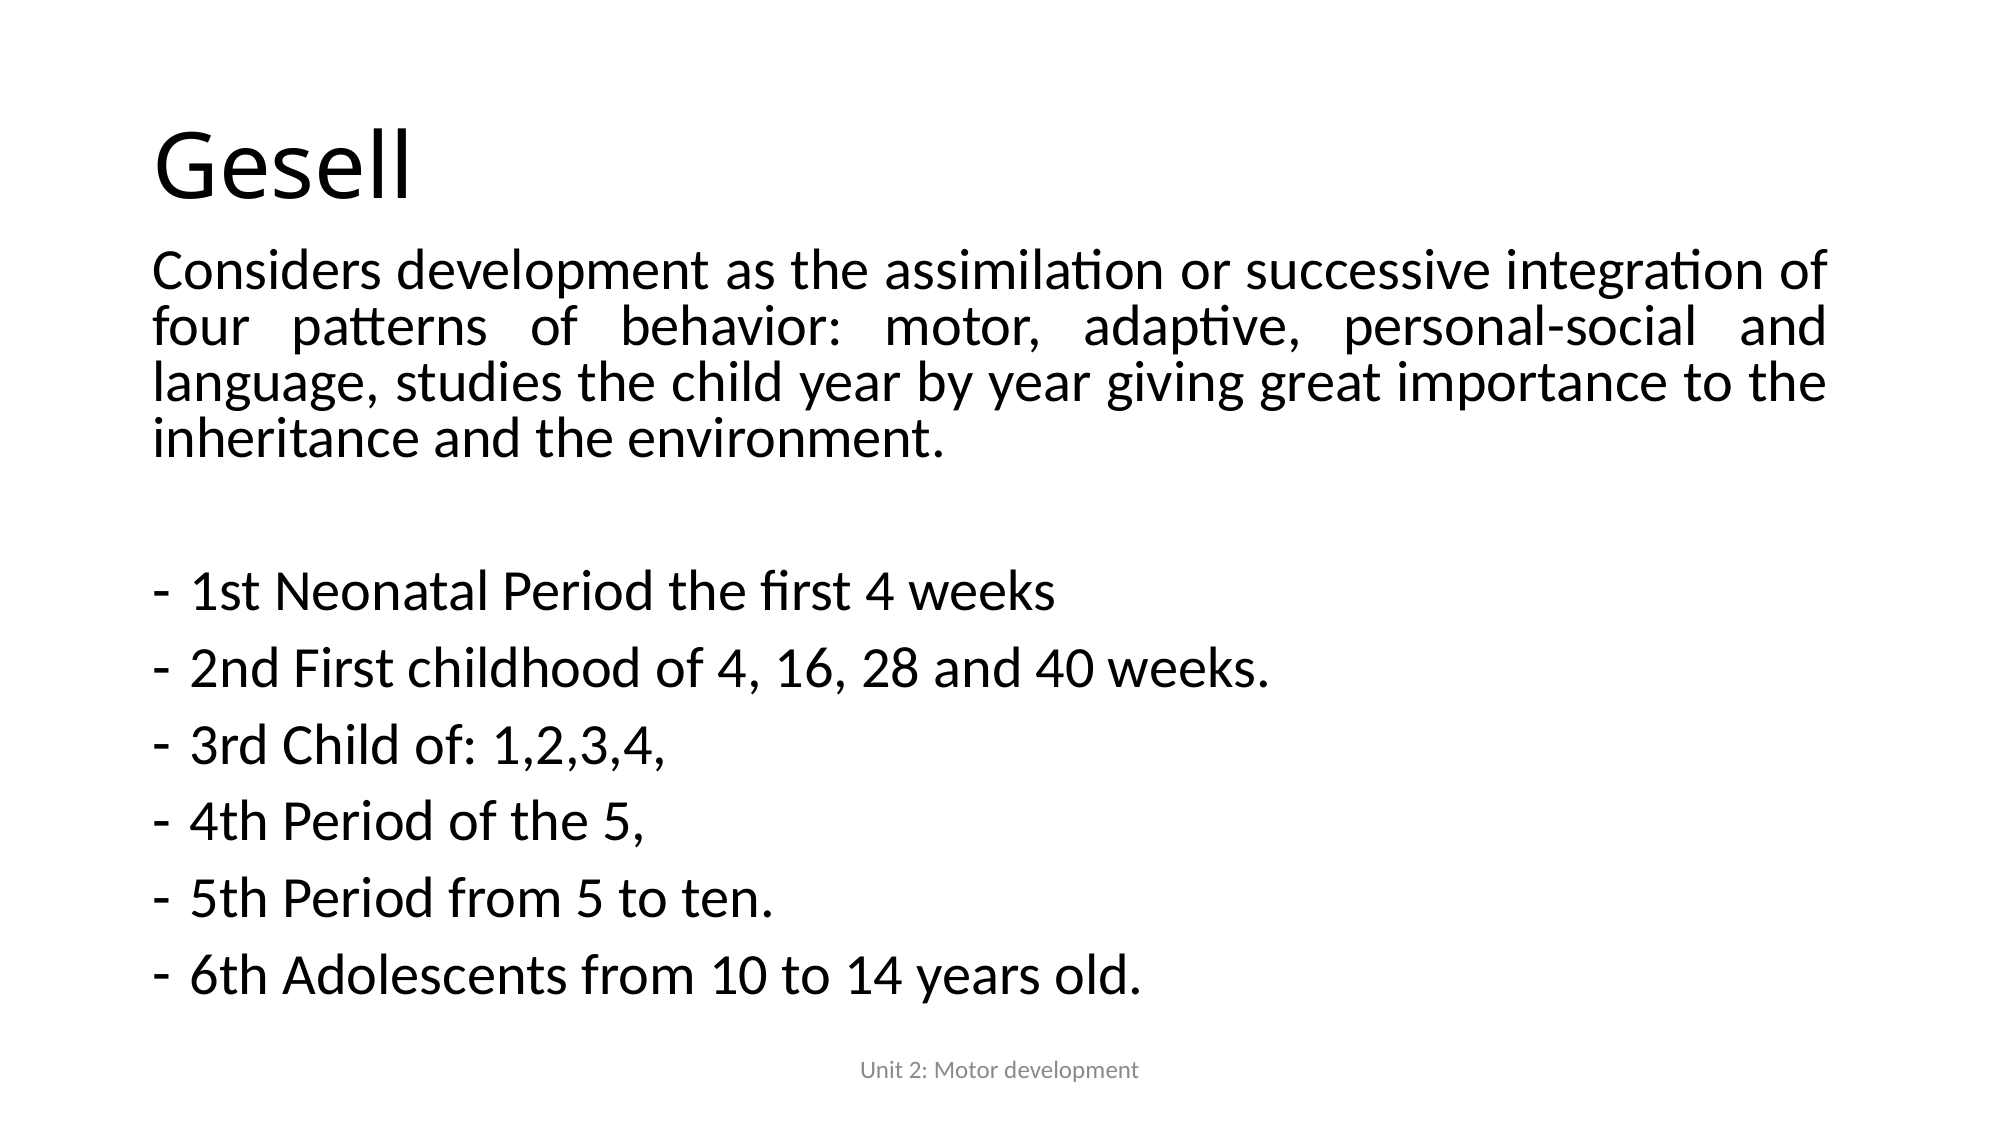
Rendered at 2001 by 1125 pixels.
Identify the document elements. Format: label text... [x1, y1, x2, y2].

list Considers development as the assimilation or successive integration of four patterns of behavior: motor, adaptive, personal-social and language, studies the child year by year giving great importance to the inheritance and the environment. 1st Neonatal Period the first 4 weeks 2nd First childhood of 4, 16, 28 and 40 weeks. 3rd Child of: 1,2,3,4, 4th Period of the 5, 5th Period from 5 to ten. 6th Adolescents from 10 to 14 years old. [137, 237, 1863, 1085]
text_box Unit 2: Motor development [662, 1042, 1338, 1103]
title Gesell [137, 59, 1863, 237]
